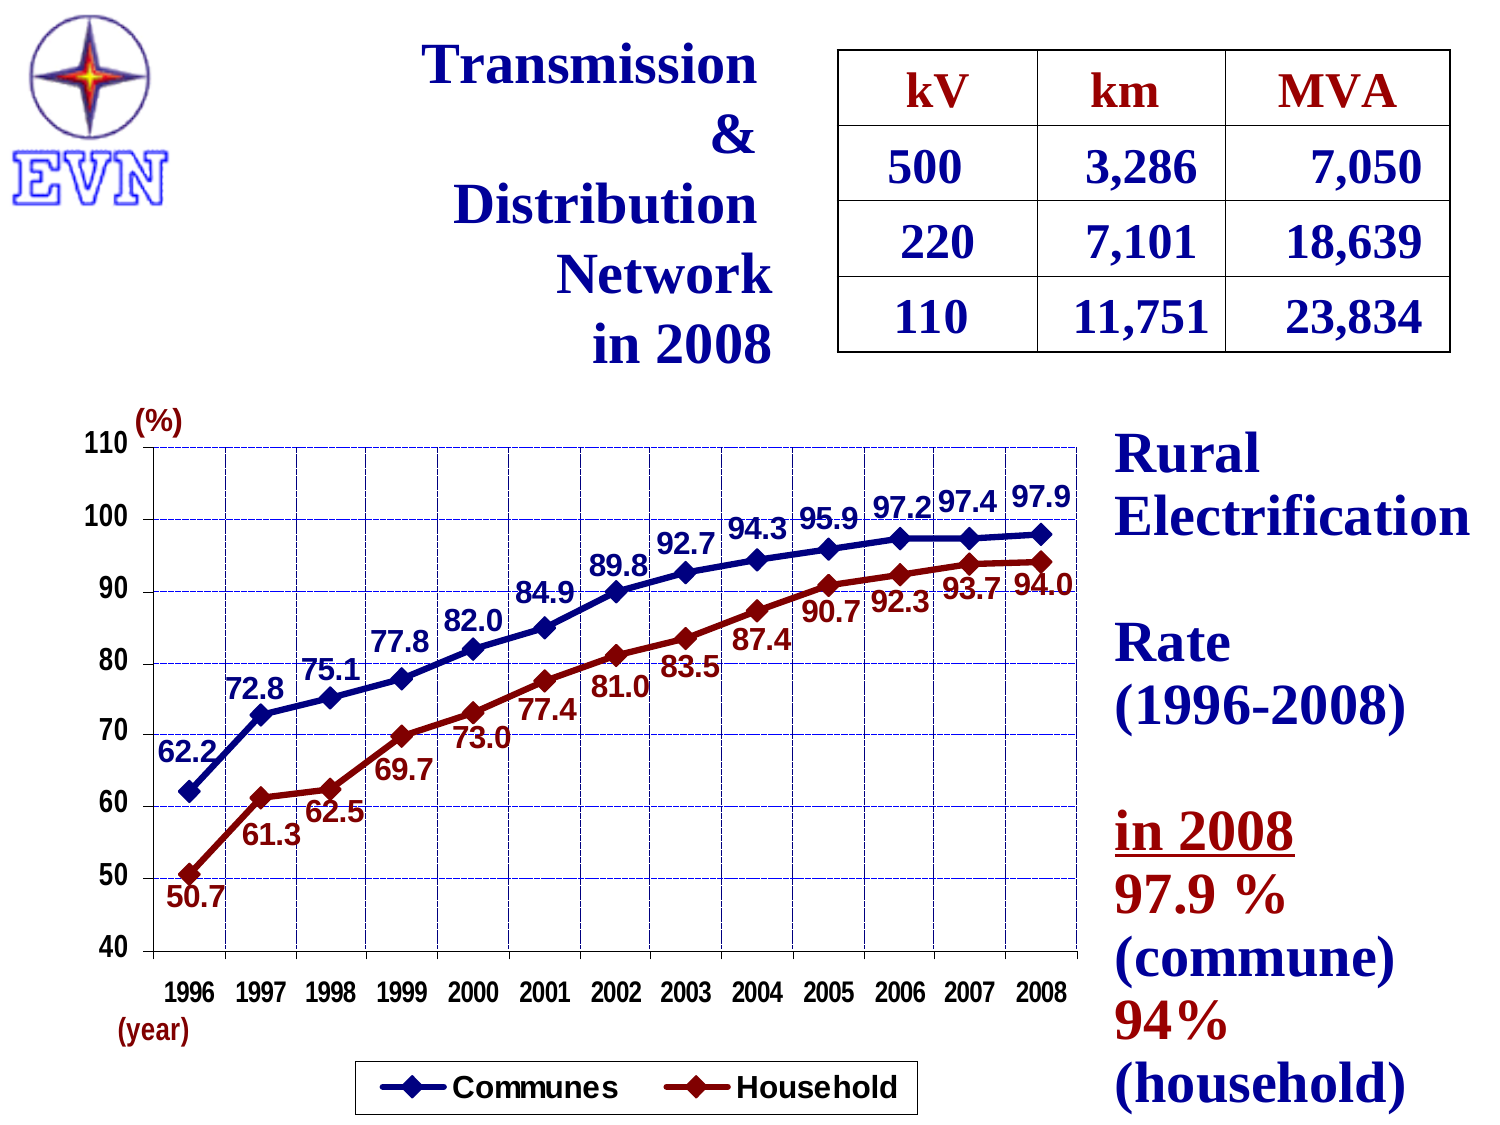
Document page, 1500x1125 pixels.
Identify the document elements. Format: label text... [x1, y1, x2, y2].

table_header MVA [1226, 51, 1449, 125]
table_cell 110 [839, 277, 1037, 351]
table_cell 11,751 [1038, 277, 1225, 351]
table_cell 220 [839, 201, 1037, 276]
table_cell 7,101 [1038, 201, 1225, 276]
table_cell 3,286 [1038, 126, 1225, 200]
picture [0, 0, 179, 223]
table_cell 500 [839, 126, 1037, 200]
chart [0, 375, 1113, 1125]
title Transmission & Distribution Network in 2008 [350, 24, 788, 375]
table_cell 7,050 [1226, 126, 1449, 200]
table_cell 23,834 [1226, 277, 1449, 351]
table_header kV [839, 51, 1037, 125]
table_cell 18,639 [1226, 201, 1449, 276]
text_box Rural Electrification Rate (1996-2008) in 2008 97.9 % (commune) 94% (household) [1113, 449, 1500, 1088]
table_header km [1038, 51, 1225, 125]
